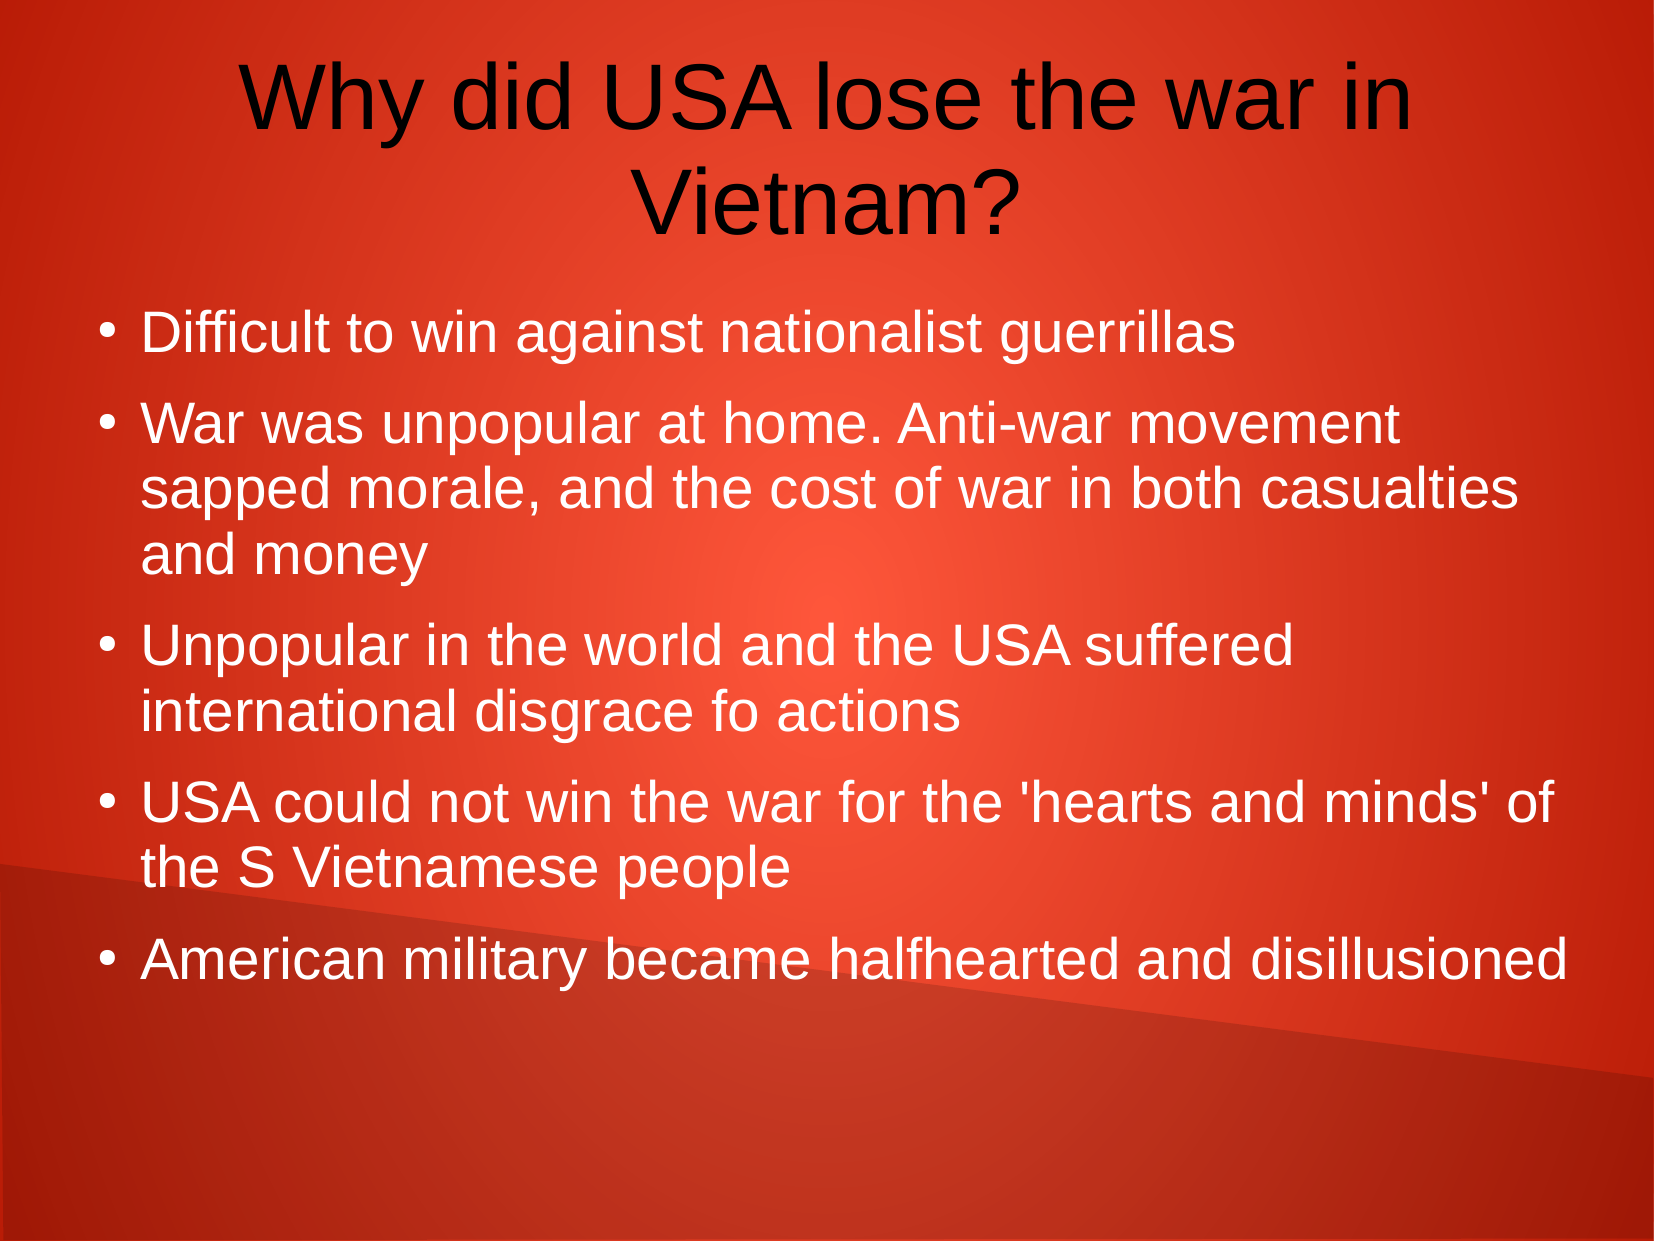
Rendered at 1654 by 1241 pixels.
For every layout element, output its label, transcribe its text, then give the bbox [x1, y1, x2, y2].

title Why did USA lose the war in Vietnam? [82, 45, 1571, 255]
list Difficult to win against nationalist guerrillas War was unpopular at home. Anti-war movement sapped morale, and the cost of war in both casualties and money Unpopular in the world and the USA suffered international disgrace fo actions USA could not win the war for the 'hearts and minds' of the S Vietnamese people American military became halfhearted and disillusioned [82, 299, 1571, 1019]
